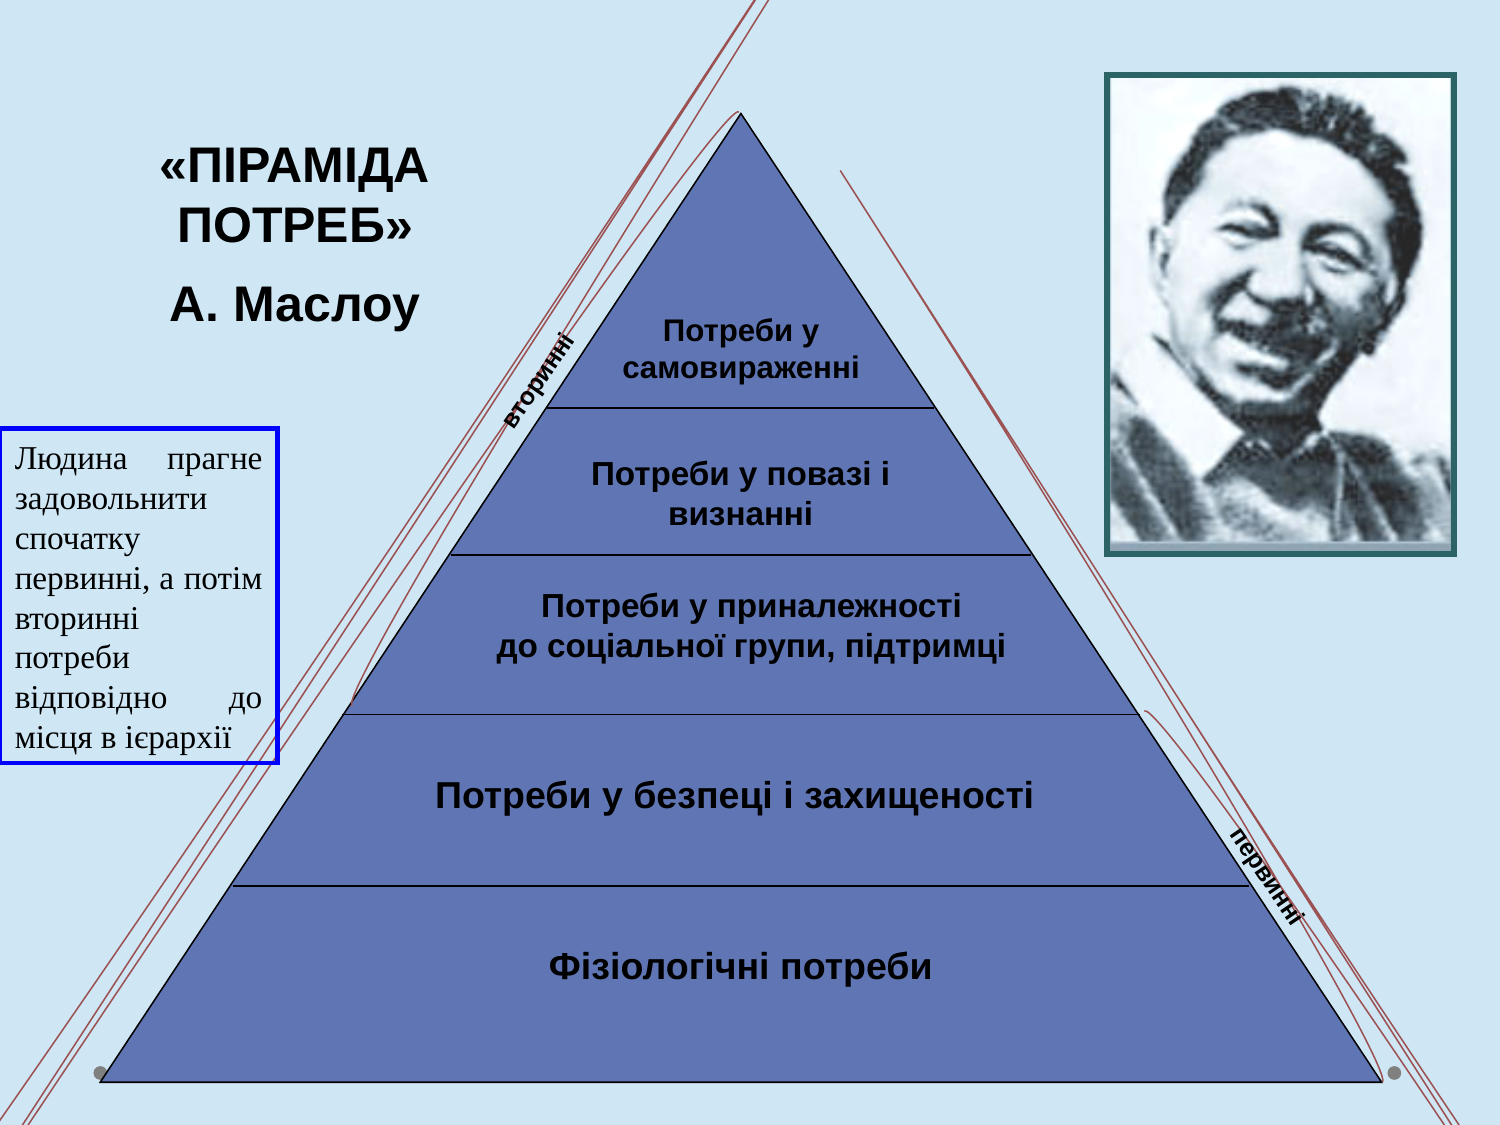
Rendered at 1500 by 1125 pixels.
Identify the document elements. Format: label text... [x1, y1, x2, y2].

text_box [343, 334, 1139, 714]
text_box Потреби у самовираженні [596, 302, 887, 393]
text_box Потреби у приналежності до соціальної групи, підтримці [437, 577, 1067, 672]
text_box [100, 937, 1381, 1083]
text_box первинні [1200, 789, 1338, 962]
text_box Потреби у повазі і визнанні [523, 444, 959, 540]
picture [1109, 78, 1451, 551]
text_box [618, 113, 866, 302]
text_box Людина прагне задовольнити спочатку первинні, а потім вторинні потреби відповідно до місця в ієрархії [0, 428, 278, 763]
text_box вторинні [427, 235, 646, 524]
text_box «ПІРАМІДА ПОТРЕБ» А. Маслоу [29, 125, 561, 340]
text_box Фізіологічні потреби [196, 934, 1286, 995]
text_box [198, 715, 1280, 934]
text_box Потреби у безпеці і захищеності [305, 763, 1164, 824]
